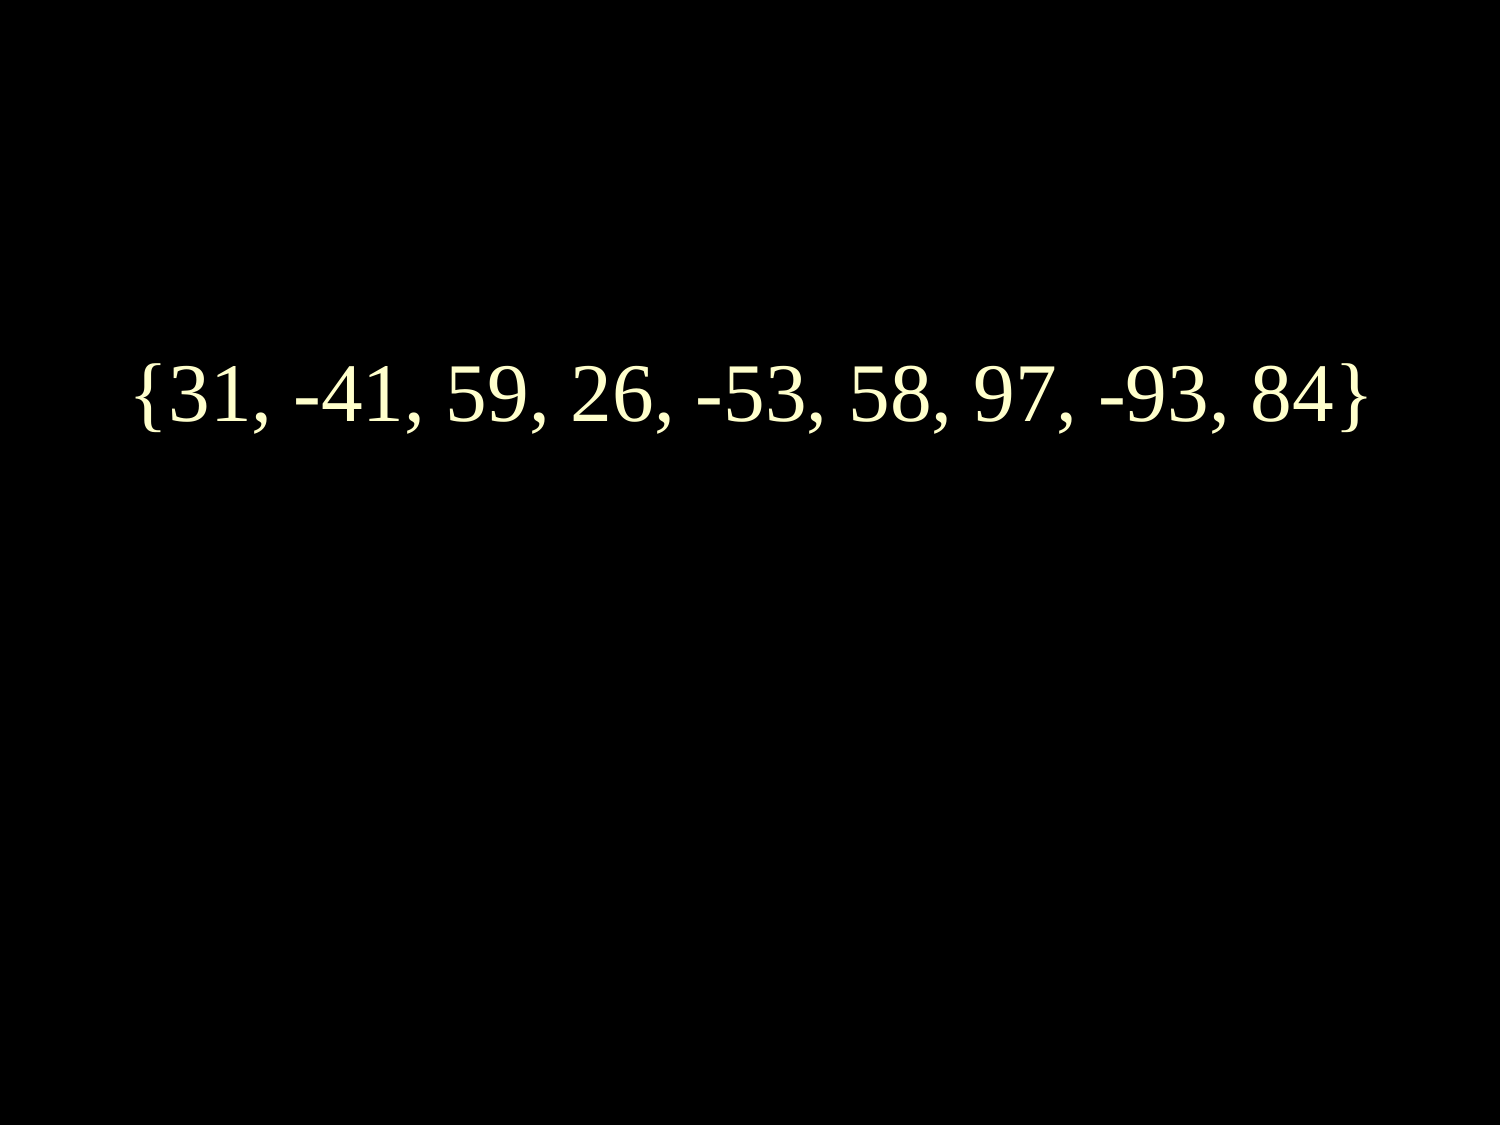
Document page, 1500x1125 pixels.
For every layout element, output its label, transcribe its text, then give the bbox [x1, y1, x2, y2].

list {31, -41, 59, 26, -53, 58, 97, -93, 84} [22, 347, 1482, 1090]
